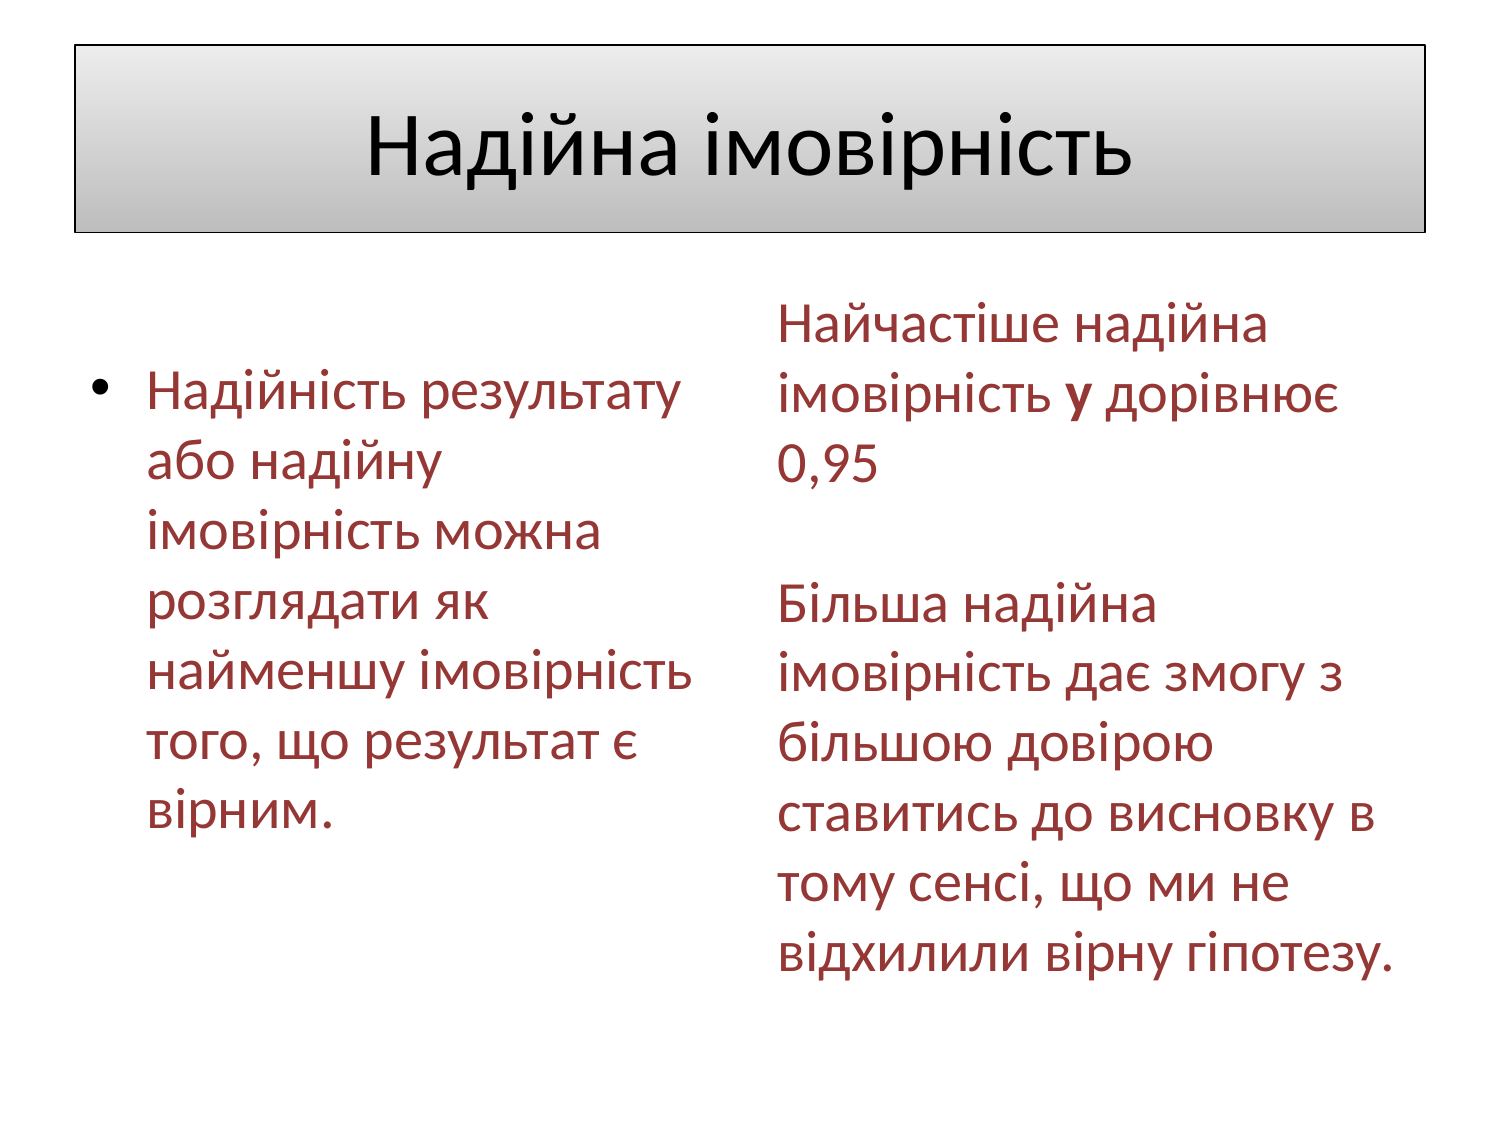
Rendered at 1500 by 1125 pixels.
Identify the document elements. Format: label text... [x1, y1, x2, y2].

list Надійність результату або надійну імовірність можна розглядати як найменшу імовірність того, що результат є вірним. [75, 262, 738, 1005]
list Найчастіше надійна імовірність у дорівнює 0,95 Більша надійна імовірність дає змогу з більшою довірою ставитись до висновку в тому сенсі, що ми не відхилили вірну гіпотезу. [762, 262, 1425, 1005]
title Надійна імовірність [75, 45, 1425, 233]
